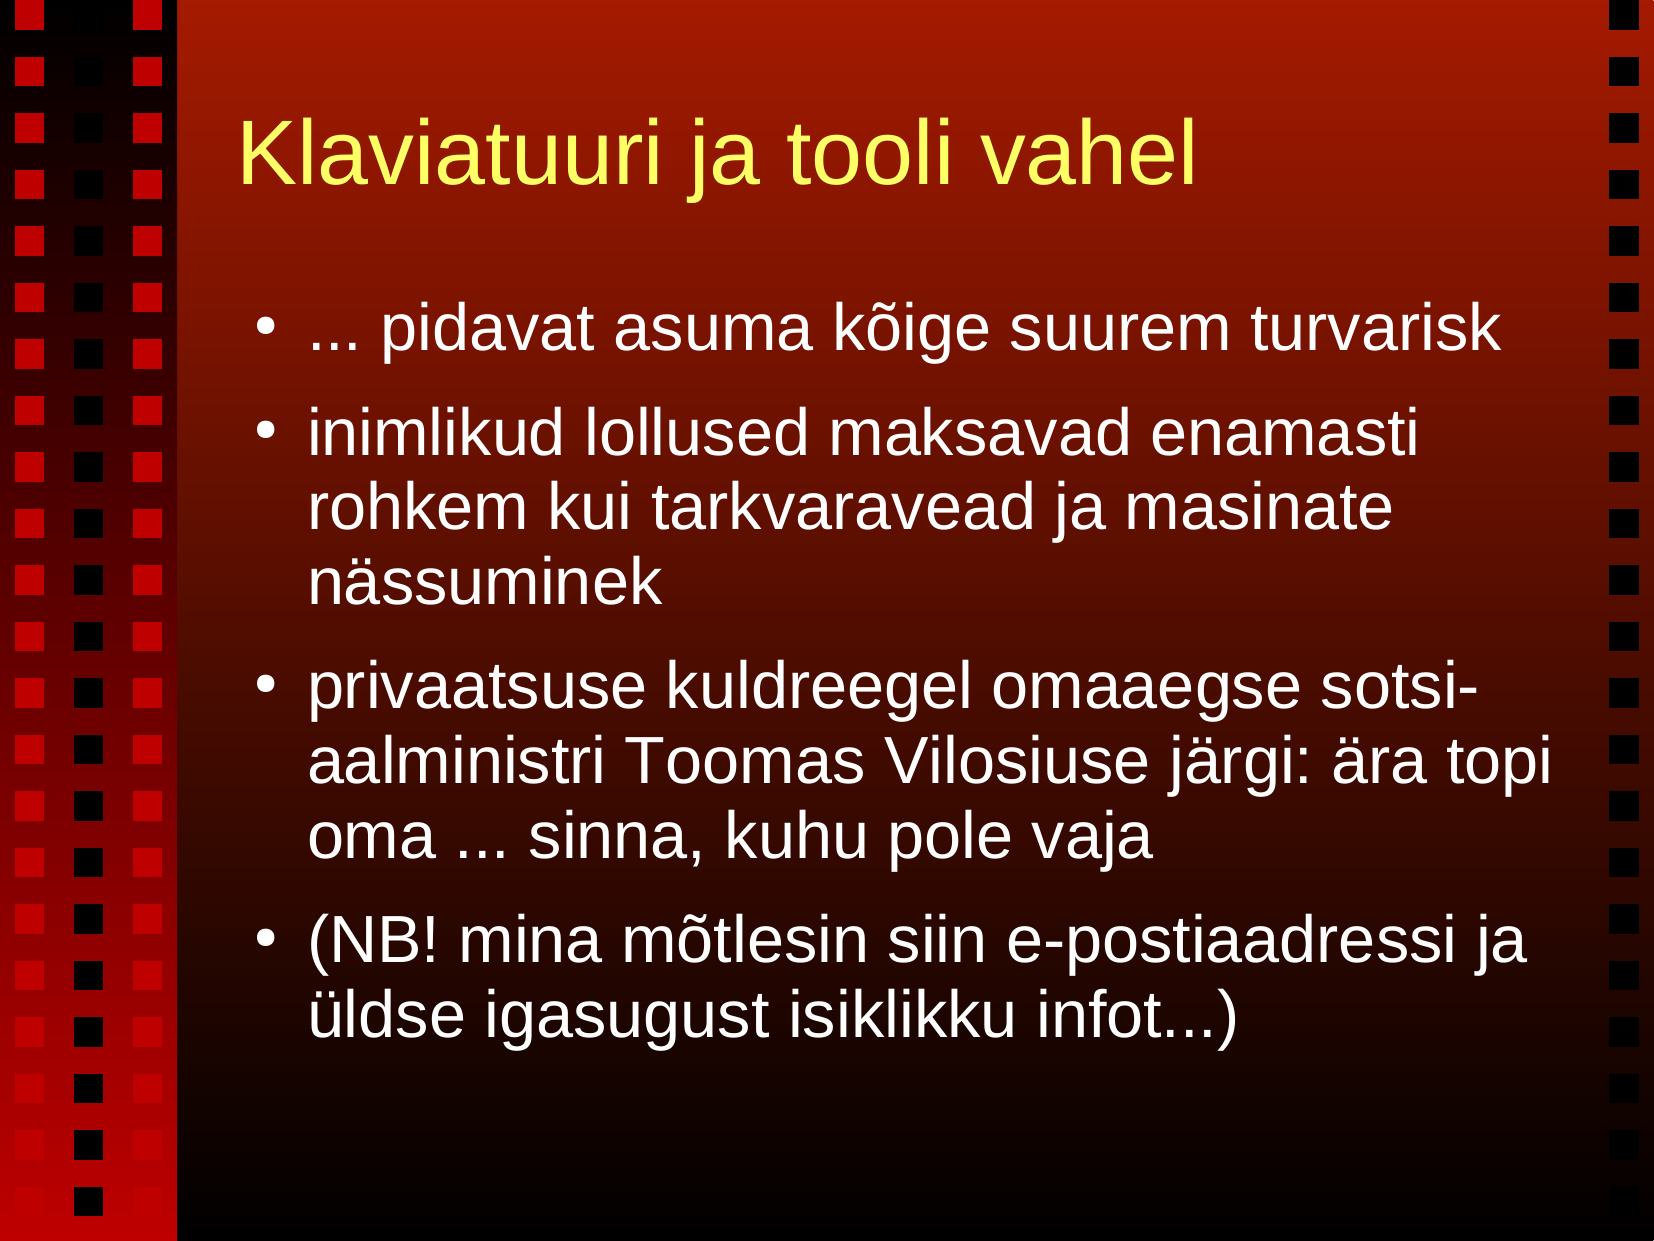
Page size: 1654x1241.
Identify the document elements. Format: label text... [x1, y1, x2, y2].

list ... pidavat asuma kõige suurem turvarisk inimlikud lollused maksavad enamasti rohkem kui tarkvaravead ja masinate nässuminek privaatsuse kuldreegel omaaegse sotsi-aalministri Toomas Vilosiuse järgi: ära topi oma ... sinna, kuhu pole vaja (NB! mina mõtlesin siin e-postiaadressi ja üldse igasugust isiklikku infot...) [236, 290, 1571, 1109]
title Klaviatuuri ja tooli vahel [236, 49, 1571, 257]
